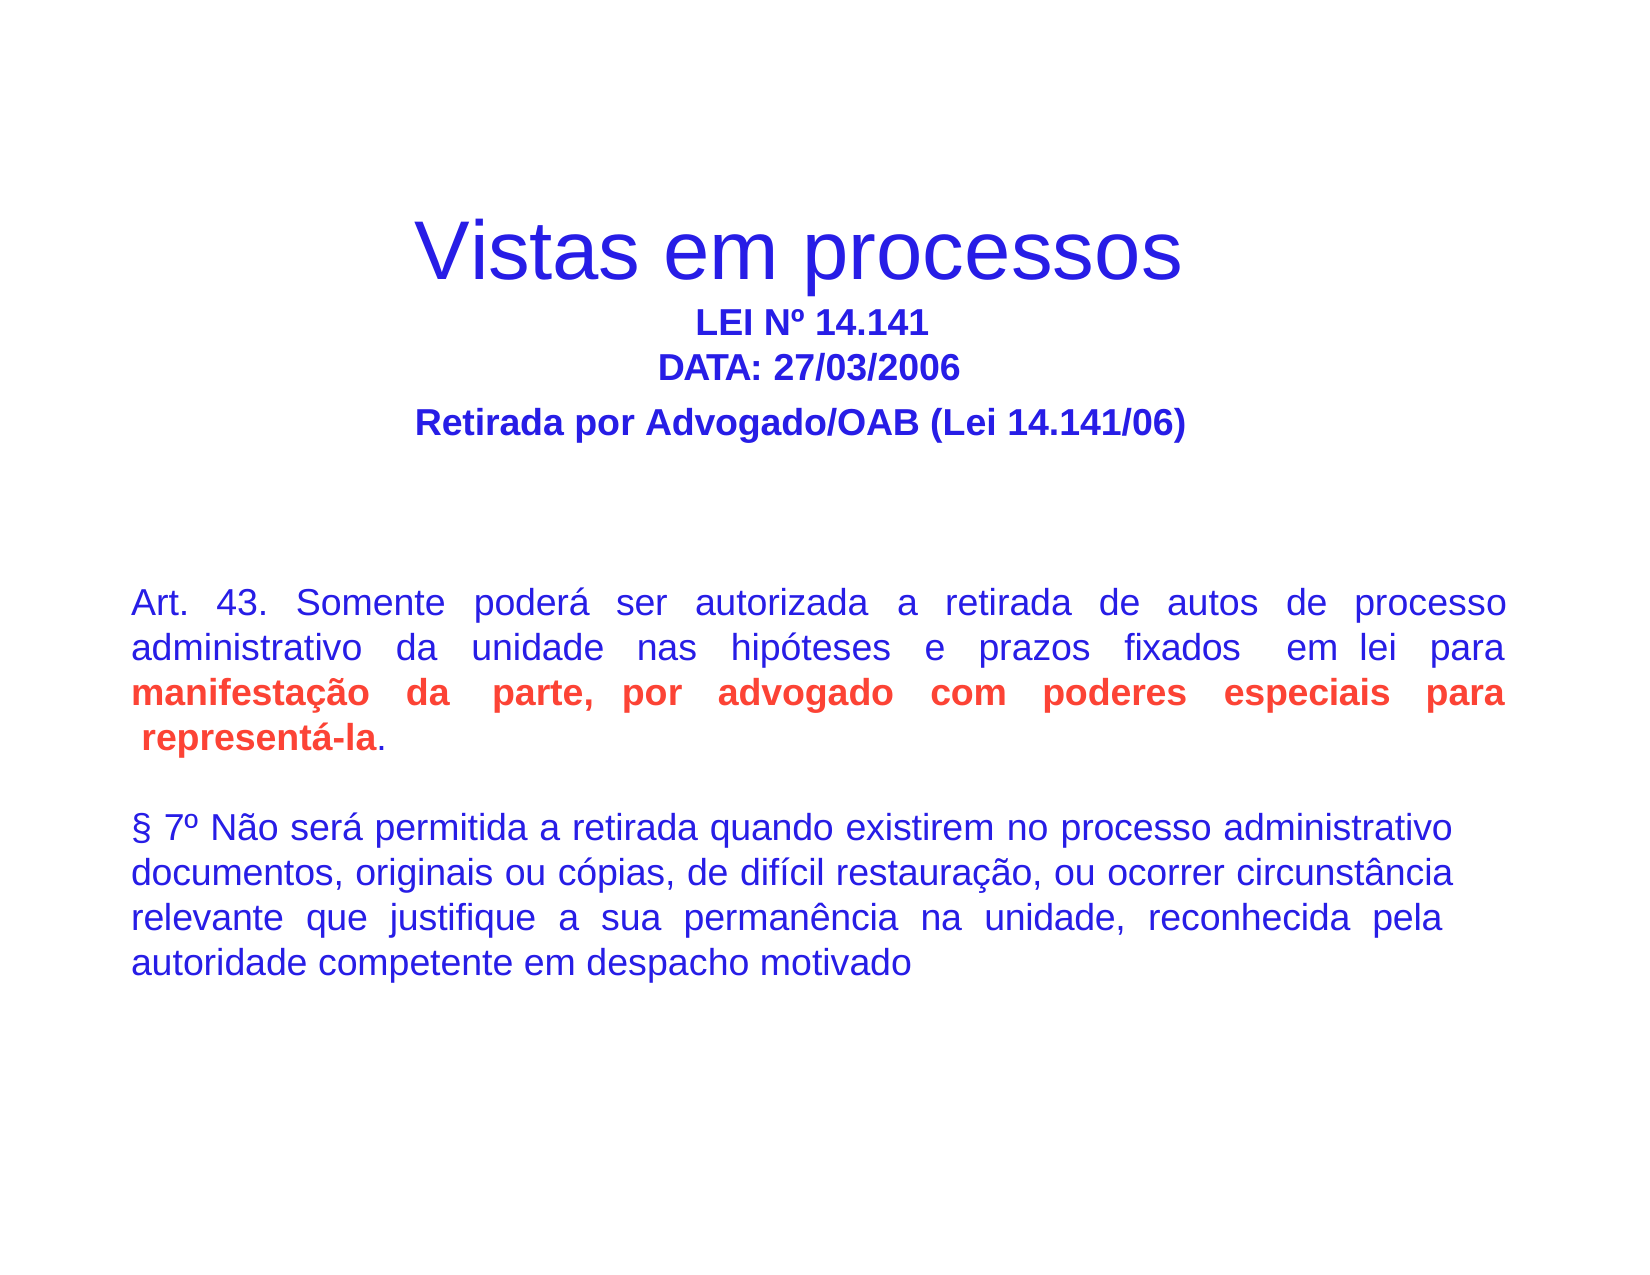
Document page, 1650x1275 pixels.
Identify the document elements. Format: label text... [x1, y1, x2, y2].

text_box poderá unidade parte, [468, 575, 607, 716]
text_box de [1096, 575, 1143, 626]
text_box a [894, 575, 921, 626]
text_box e prazos [922, 620, 1093, 665]
text_box nas hipóteses [634, 620, 894, 665]
text_box retirada [942, 575, 1074, 620]
text_box § 7º Não será permitida a retirada quando existirem no processo administrativo documentos, originais ou cópias, de difícil restauração, ou ocorrer circunstância relevante que justifique a sua permanência na unidade, reconhecida pela autoridade competente em despacho motivado [128, 800, 1510, 986]
text_box por advogado com poderes especiais [619, 665, 1359, 716]
text_box fixados [1122, 620, 1245, 665]
text_box Art. 43. Somente [128, 575, 448, 626]
text_box autos [1164, 575, 1261, 626]
text_box manifestação da representá-la. [128, 665, 452, 761]
text_box de processo em [1273, 575, 1509, 665]
title Vistas em processos [412, 194, 1187, 295]
text_box lei para para [1359, 620, 1509, 716]
text_box administrativo da [128, 620, 440, 665]
text_box LEI Nº 14.141 DATA: 27/03/2006 Retirada por Advogado/OAB (Lei 14.141/06) [412, 295, 1193, 445]
text_box ser autorizada [613, 575, 873, 626]
